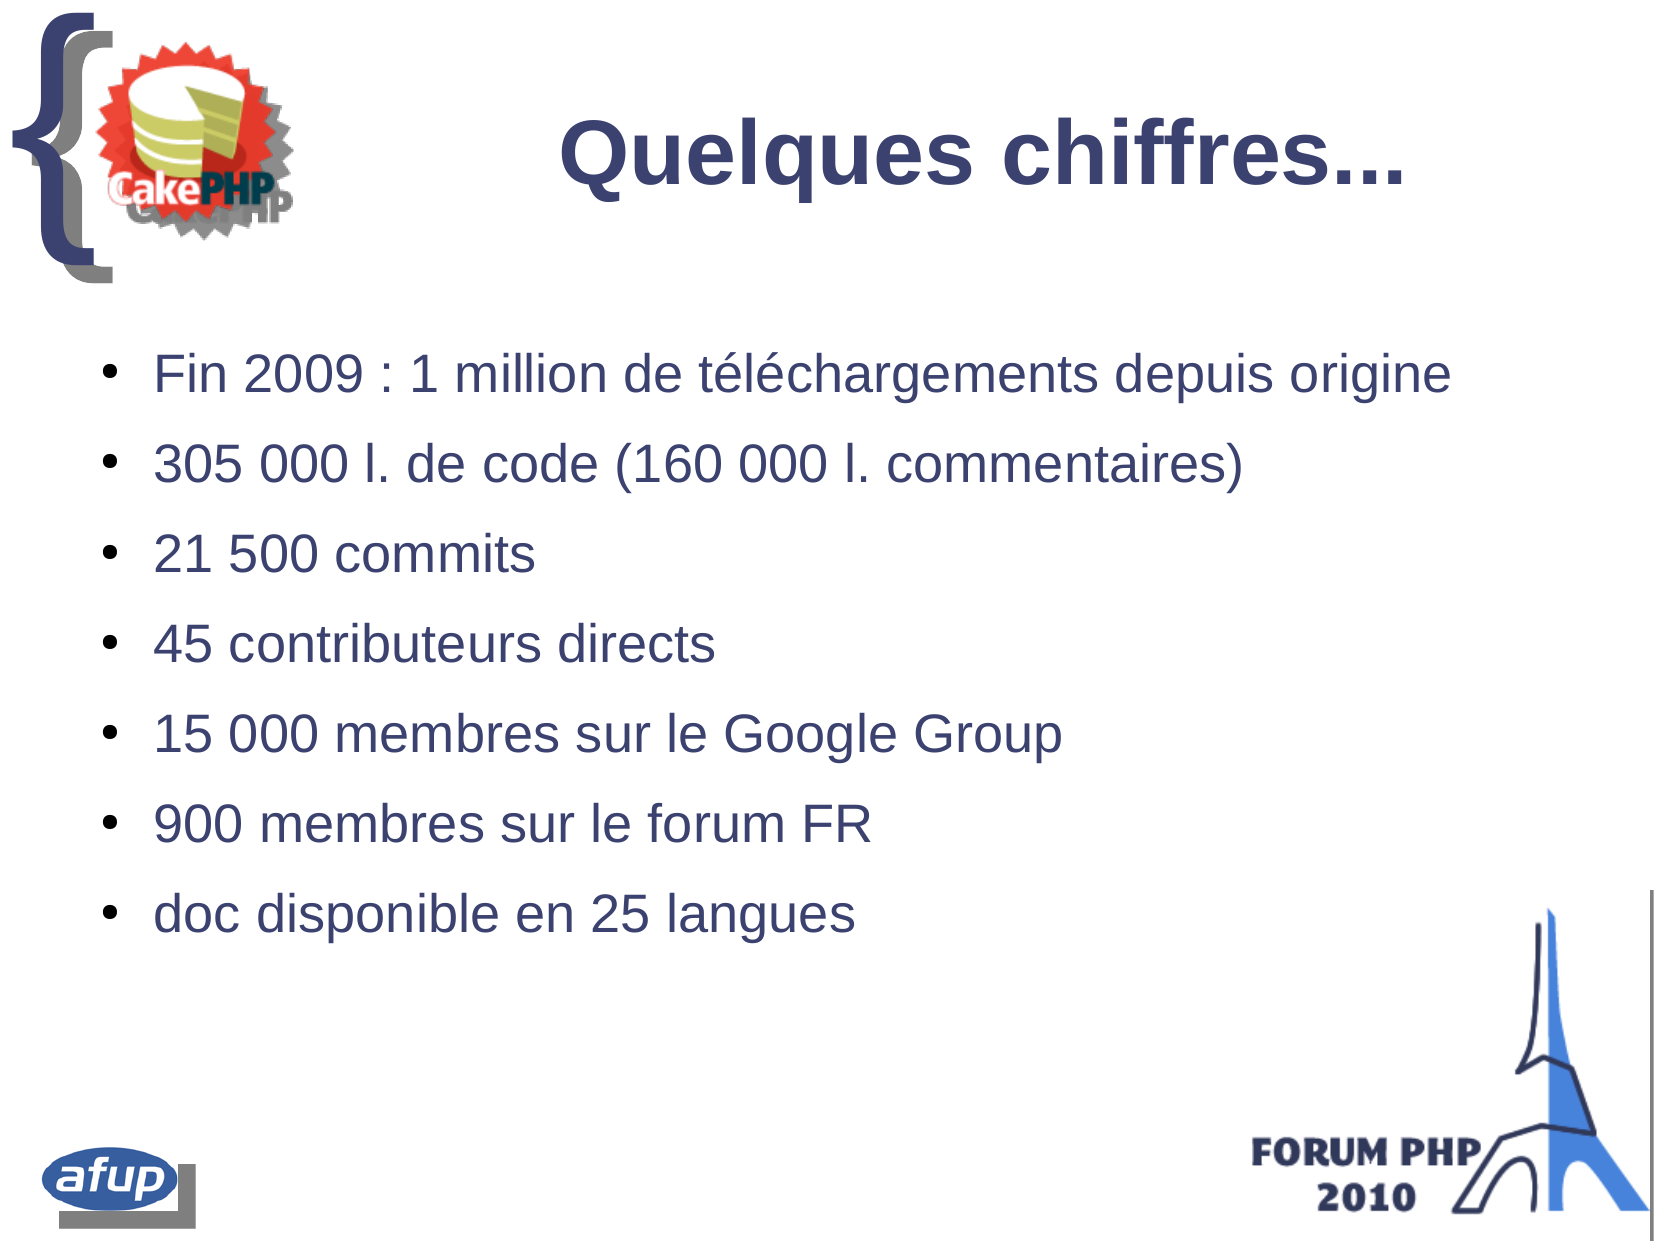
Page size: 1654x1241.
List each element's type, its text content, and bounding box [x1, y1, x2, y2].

title Quelques chiffres... [295, 49, 1571, 257]
list Fin 2009 : 1 million de téléchargements depuis origine 305 000 l. de code (160 000 l. commentaires) 21 500 commits 45 contributeurs directs 15 000 membres sur le Google Group 900 membres sur le forum FR doc disponible en 25 langues [82, 290, 1571, 1109]
picture [41, 1146, 178, 1211]
picture [1240, 872, 1650, 1241]
picture [88, 35, 284, 231]
